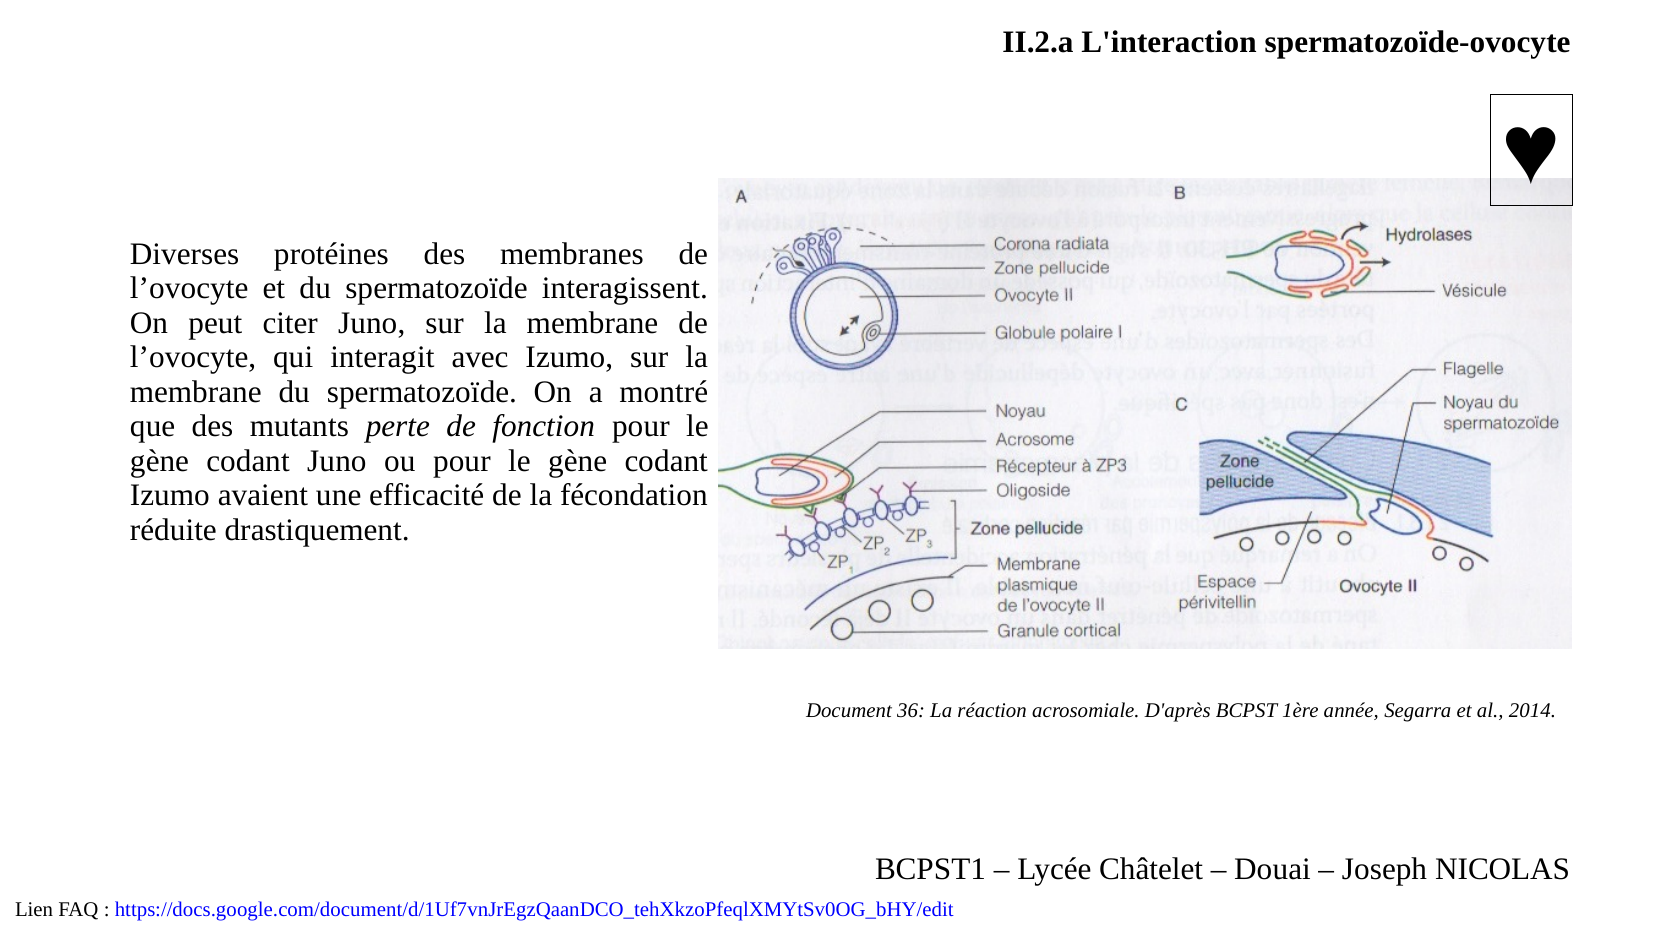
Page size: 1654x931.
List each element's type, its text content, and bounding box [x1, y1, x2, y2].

text_box II.2.a L'interaction spermatozoïde-ovocyte [165, 5, 1572, 78]
text_box Lien FAQ : https://docs.google.com/document/d/1Uf7vnJrEgzQaanDCO_tehXkzoPfeqlXMYtSv0OG_bHY/edit [0, 897, 993, 931]
text_box Document 36: La réaction acrosomiale. D'après BCPST 1ère année, Segarra et al., 2014. [797, 652, 1565, 768]
text_box BCPST1 – Lycée Châtelet – Douai – Joseph NICOLAS [637, 832, 1571, 905]
text_box Diverses protéines des membranes de l’ovocyte et du spermatozoïde interagissent. On peut citer Juno, sur la membrane de l’ovocyte, qui interagit avec Izumo, sur la membrane du spermatozoïde. On a montré que des mutants perte de fonction pour le gène codant Juno ou pour le gène codant Izumo avaient une efficacité de la fécondation réduite drastiquement. [129, 236, 709, 823]
text_box ♥ [1490, 94, 1573, 206]
picture [717, 177, 1573, 650]
